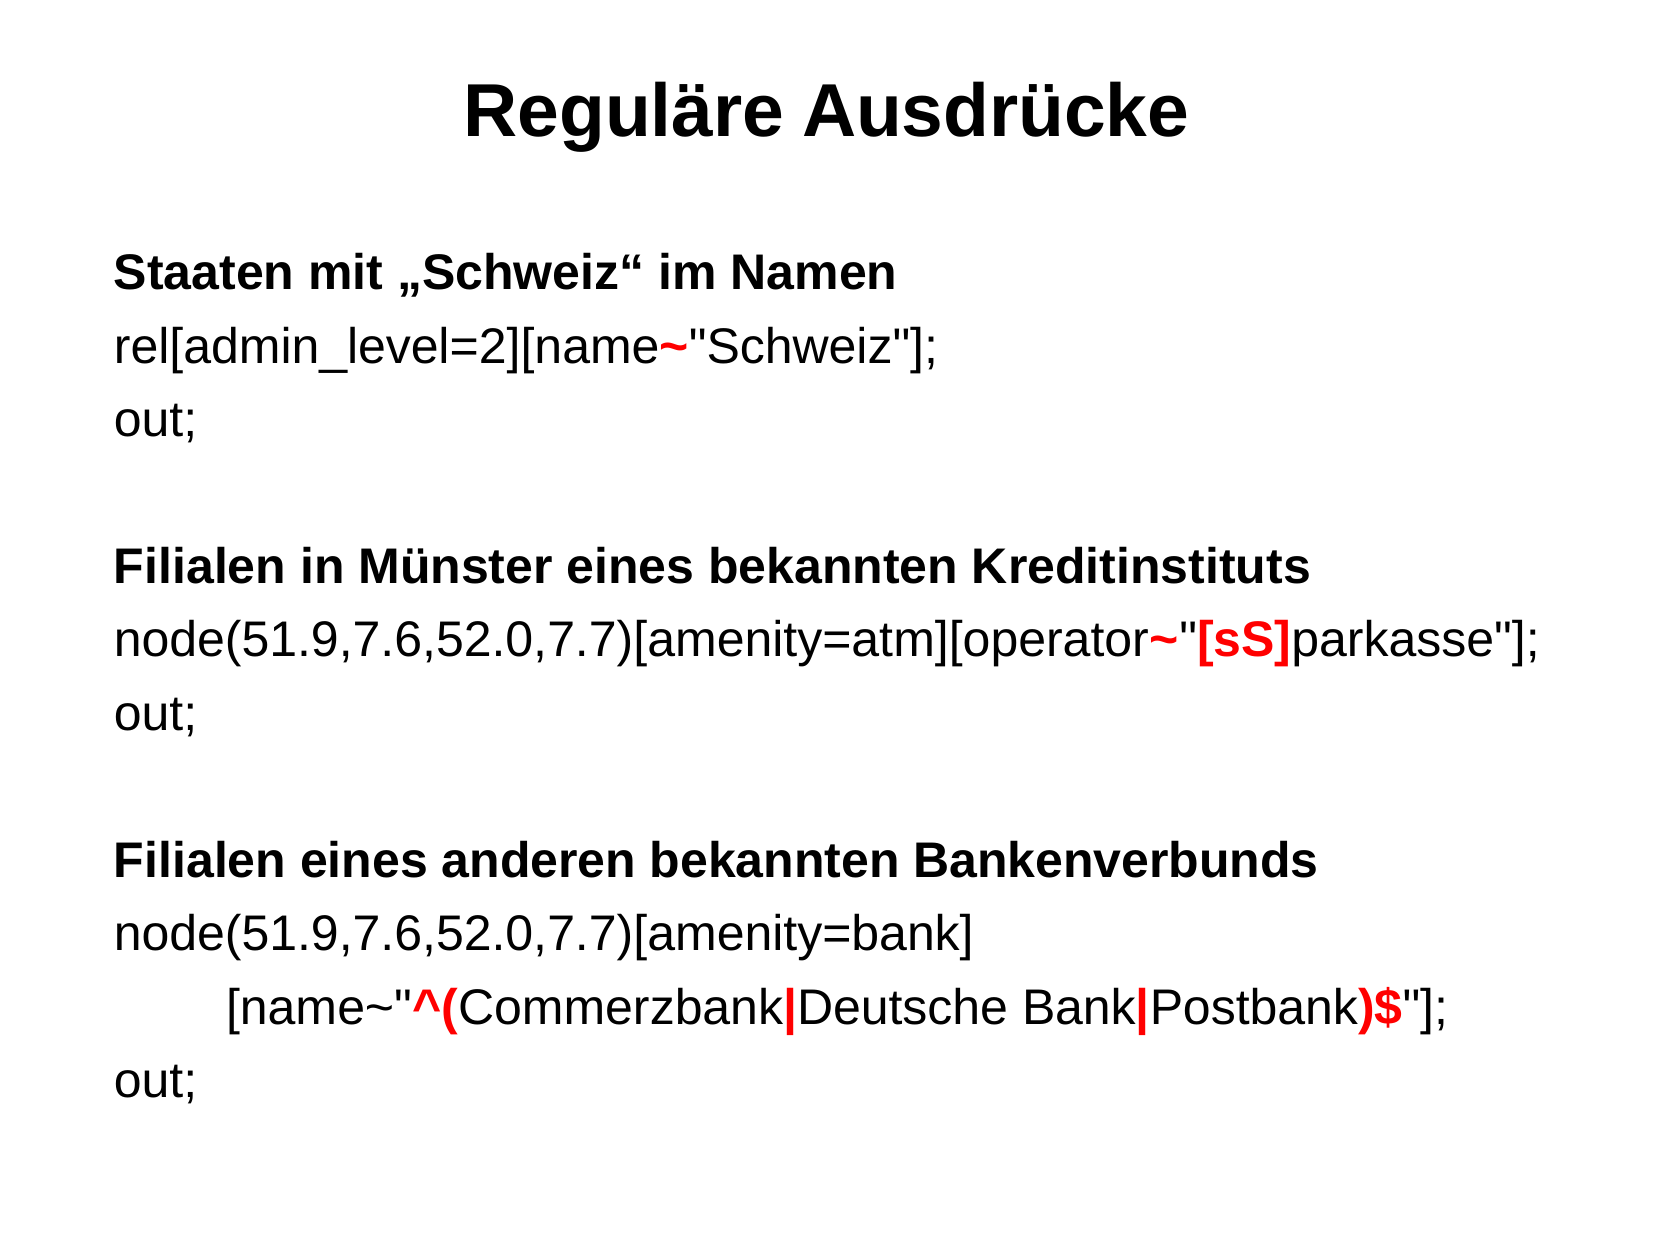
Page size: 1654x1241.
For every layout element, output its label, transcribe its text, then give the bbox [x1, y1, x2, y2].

text_box Reguläre Ausdrücke [448, 61, 1205, 160]
text_box Staaten mit „Schweiz“ im Namen rel[admin_level=2][name~"Schweiz"]; out; Filialen in Münster eines bekannten Kreditinstituts node(51.9,7.6,52.0,7.7)[amenity=atm][operator~"[sS]parkasse"]; out; Filialen eines anderen bekannten Bankenverbunds node(51.9,7.6,52.0,7.7)[amenity=bank] [name~"^(Commerzbank|Deutsche Bank|Postbank)$"]; out; [99, 236, 1558, 1116]
